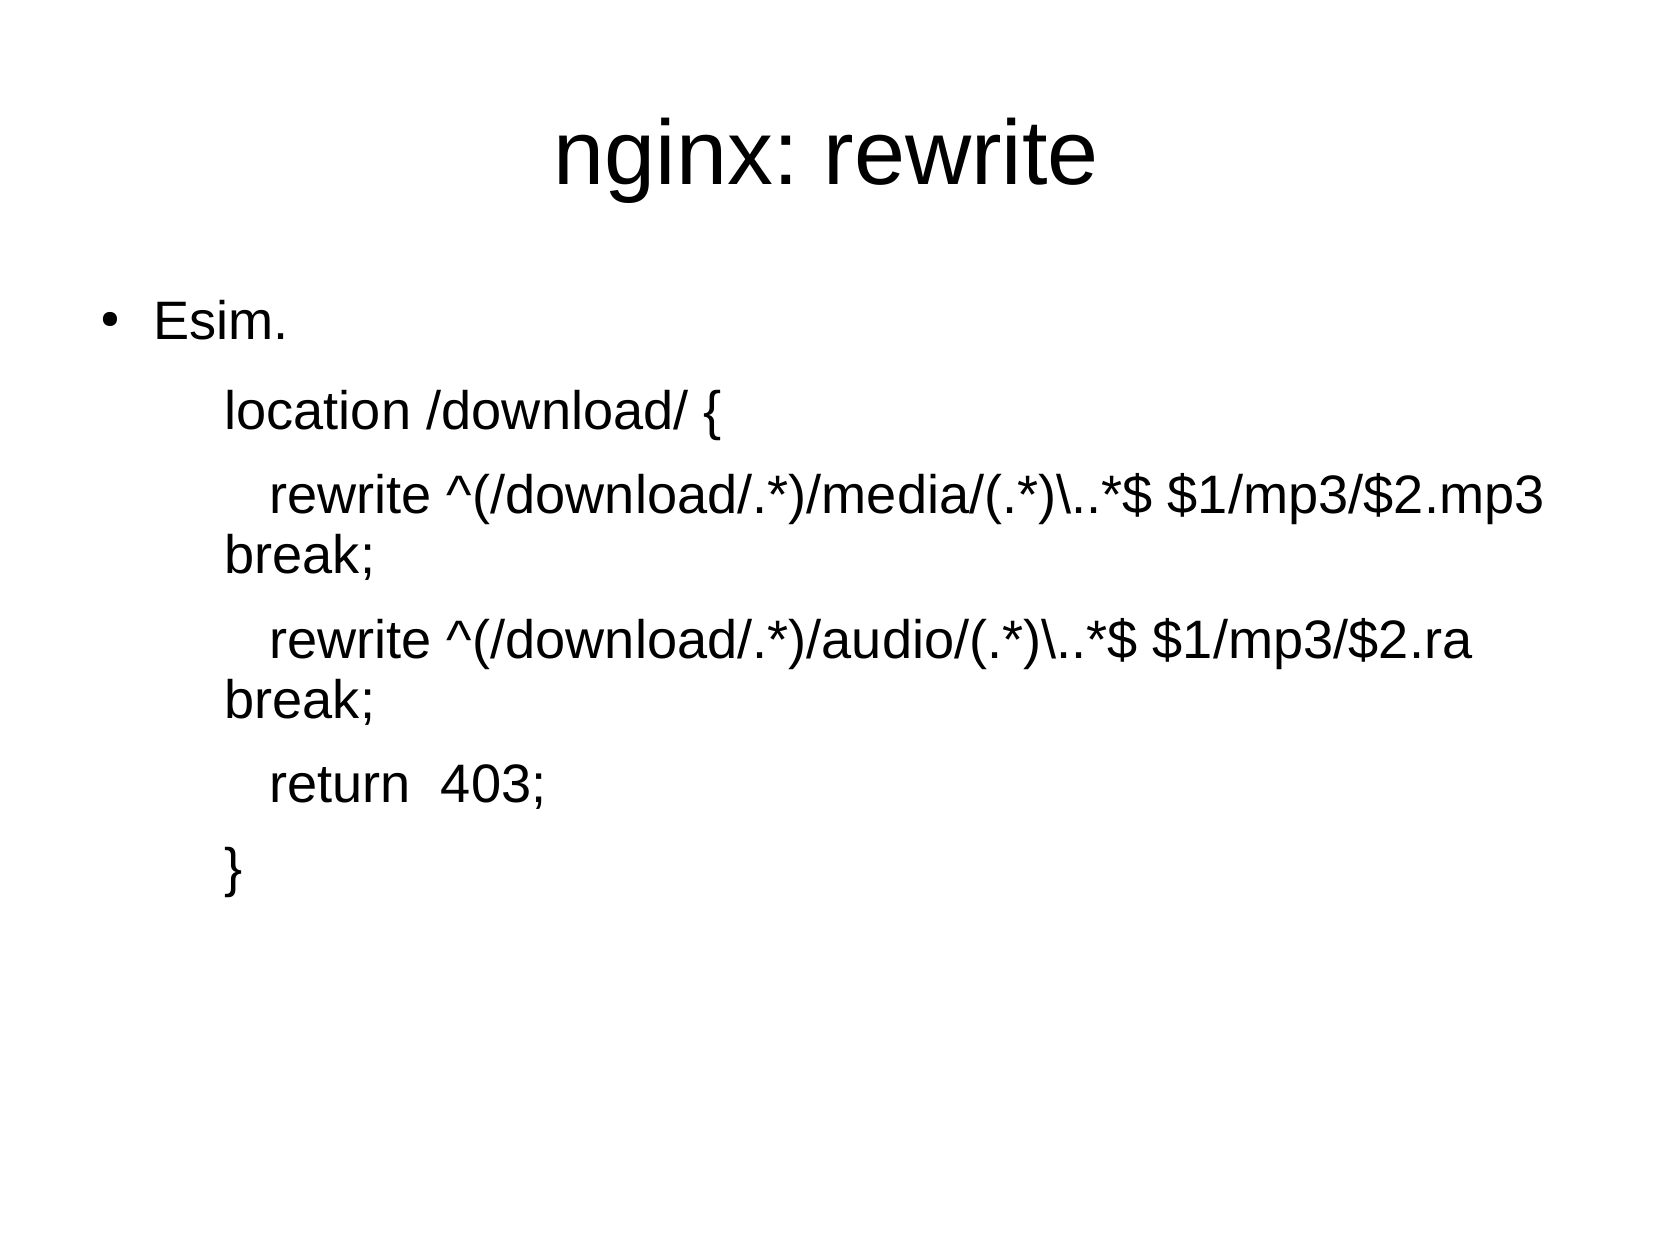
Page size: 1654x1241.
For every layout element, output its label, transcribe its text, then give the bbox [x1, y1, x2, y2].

title nginx: rewrite [82, 49, 1571, 257]
list Esim. location /download/ { rewrite ^(/download/.*)/media/(.*)\..*$ $1/mp3/$2.mp3 break; rewrite ^(/download/.*)/audio/(.*)\..*$ $1/mp3/$2.ra break; return 403; } [82, 290, 1571, 1010]
